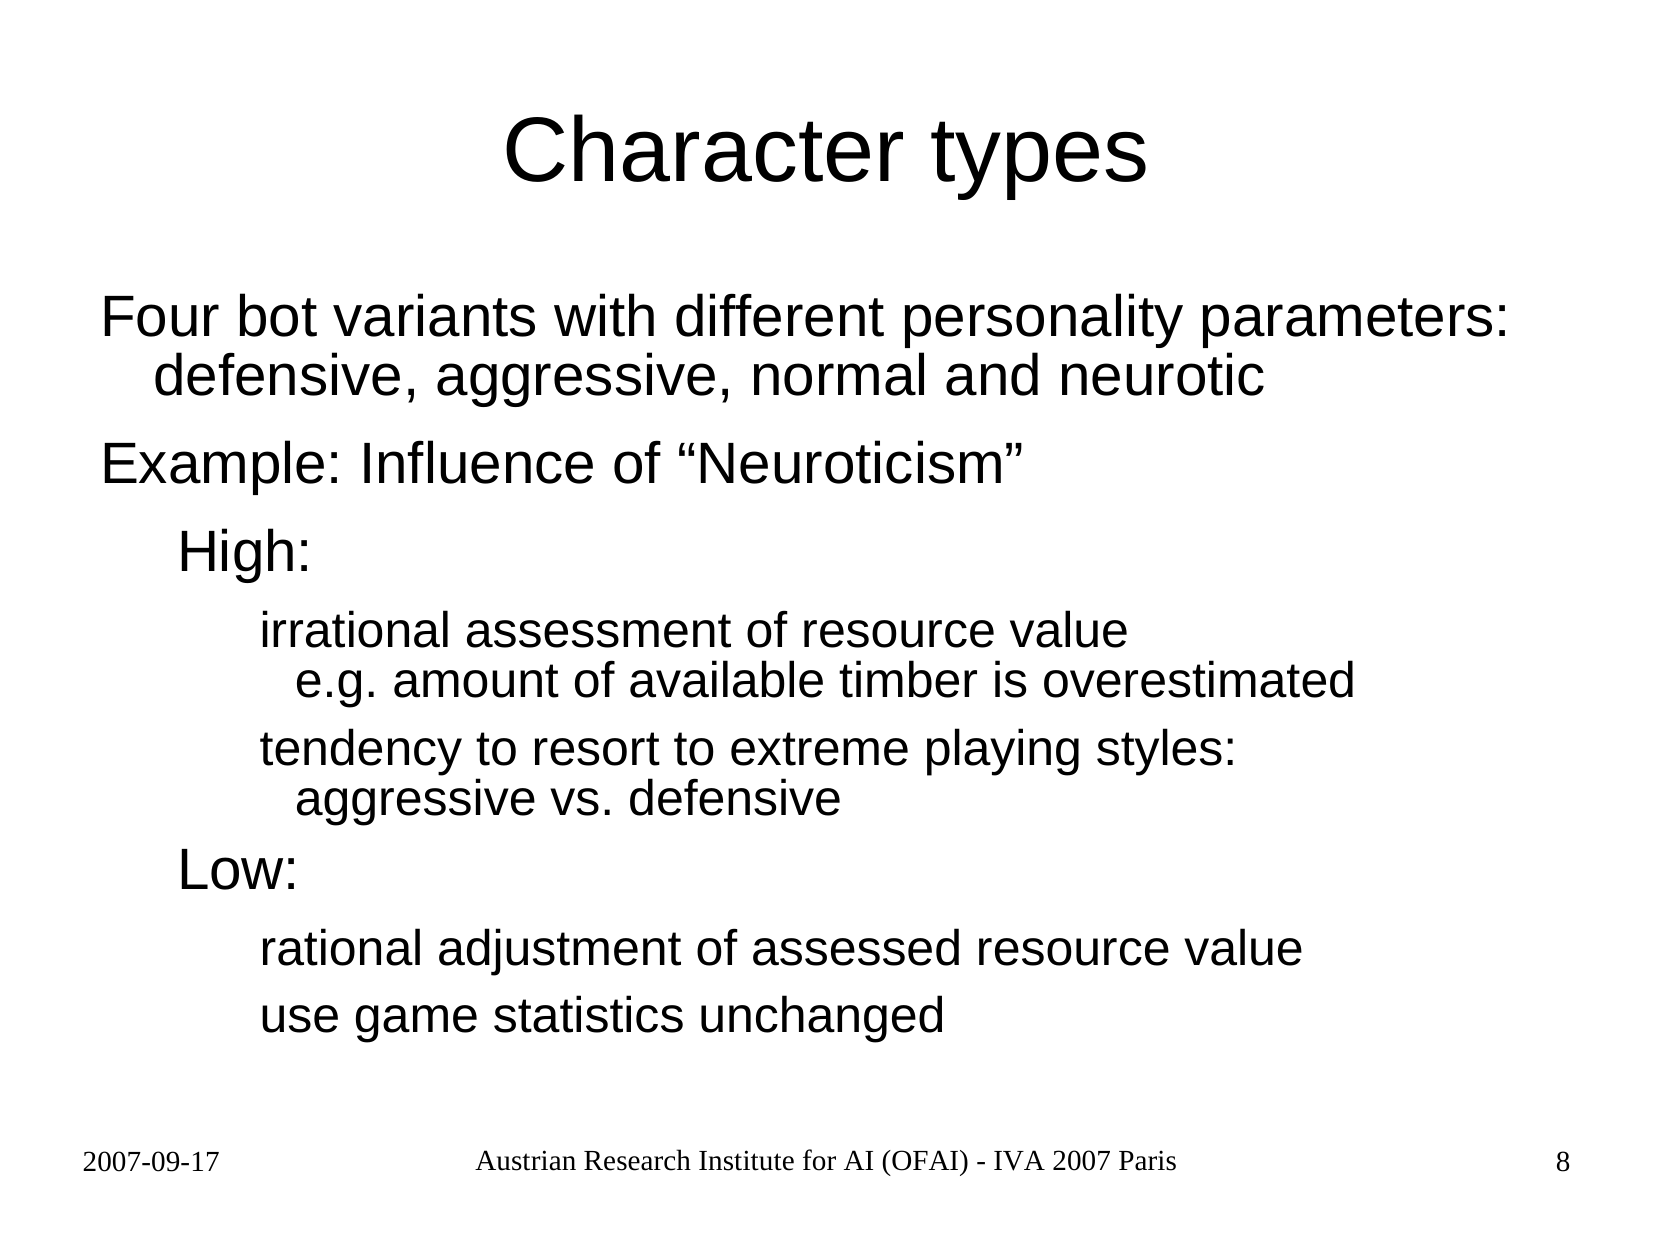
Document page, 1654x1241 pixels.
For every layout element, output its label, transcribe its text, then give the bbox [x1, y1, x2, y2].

list Four bot variants with different personality parameters: defensive, aggressive, normal and neurotic Example: Influence of “Neuroticism” High: irrational assessment of resource value e.g. amount of available timber is overestimated tendency to resort to extreme playing styles: aggressive vs. defensive Low: rational adjustment of assessed resource value use game statistics unchanged [82, 290, 1571, 1123]
title Character types [82, 49, 1571, 257]
